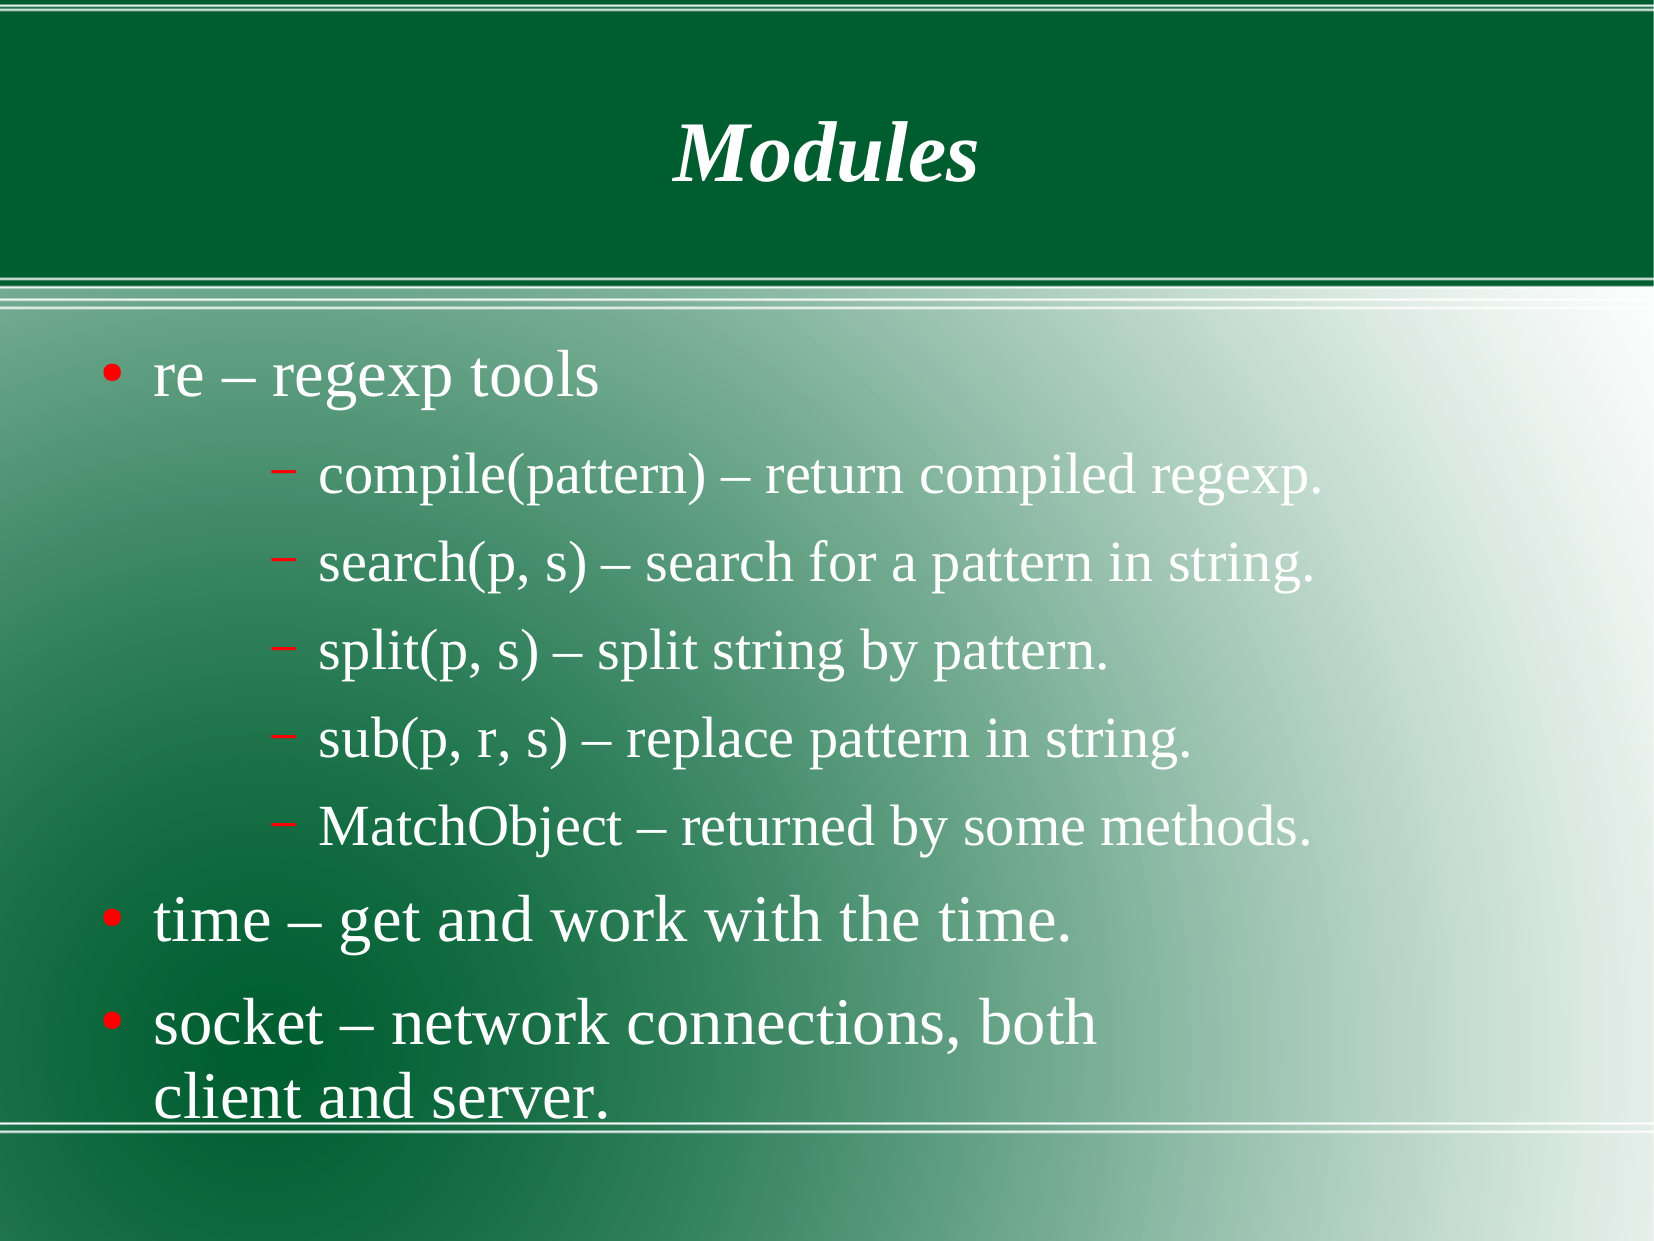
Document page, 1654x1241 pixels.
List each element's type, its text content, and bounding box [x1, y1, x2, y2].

picture [0, 0, 1654, 1241]
title Modules [82, 49, 1571, 257]
list re – regexp tools compile(pattern) – return compiled regexp. search(p, s) – search for a pattern in string. split(p, s) – split string by pattern. sub(p, r, s) – replace pattern in string. MatchObject – returned by some methods. time – get and work with the time. socket – network connections, both client and server. [82, 337, 1571, 1156]
